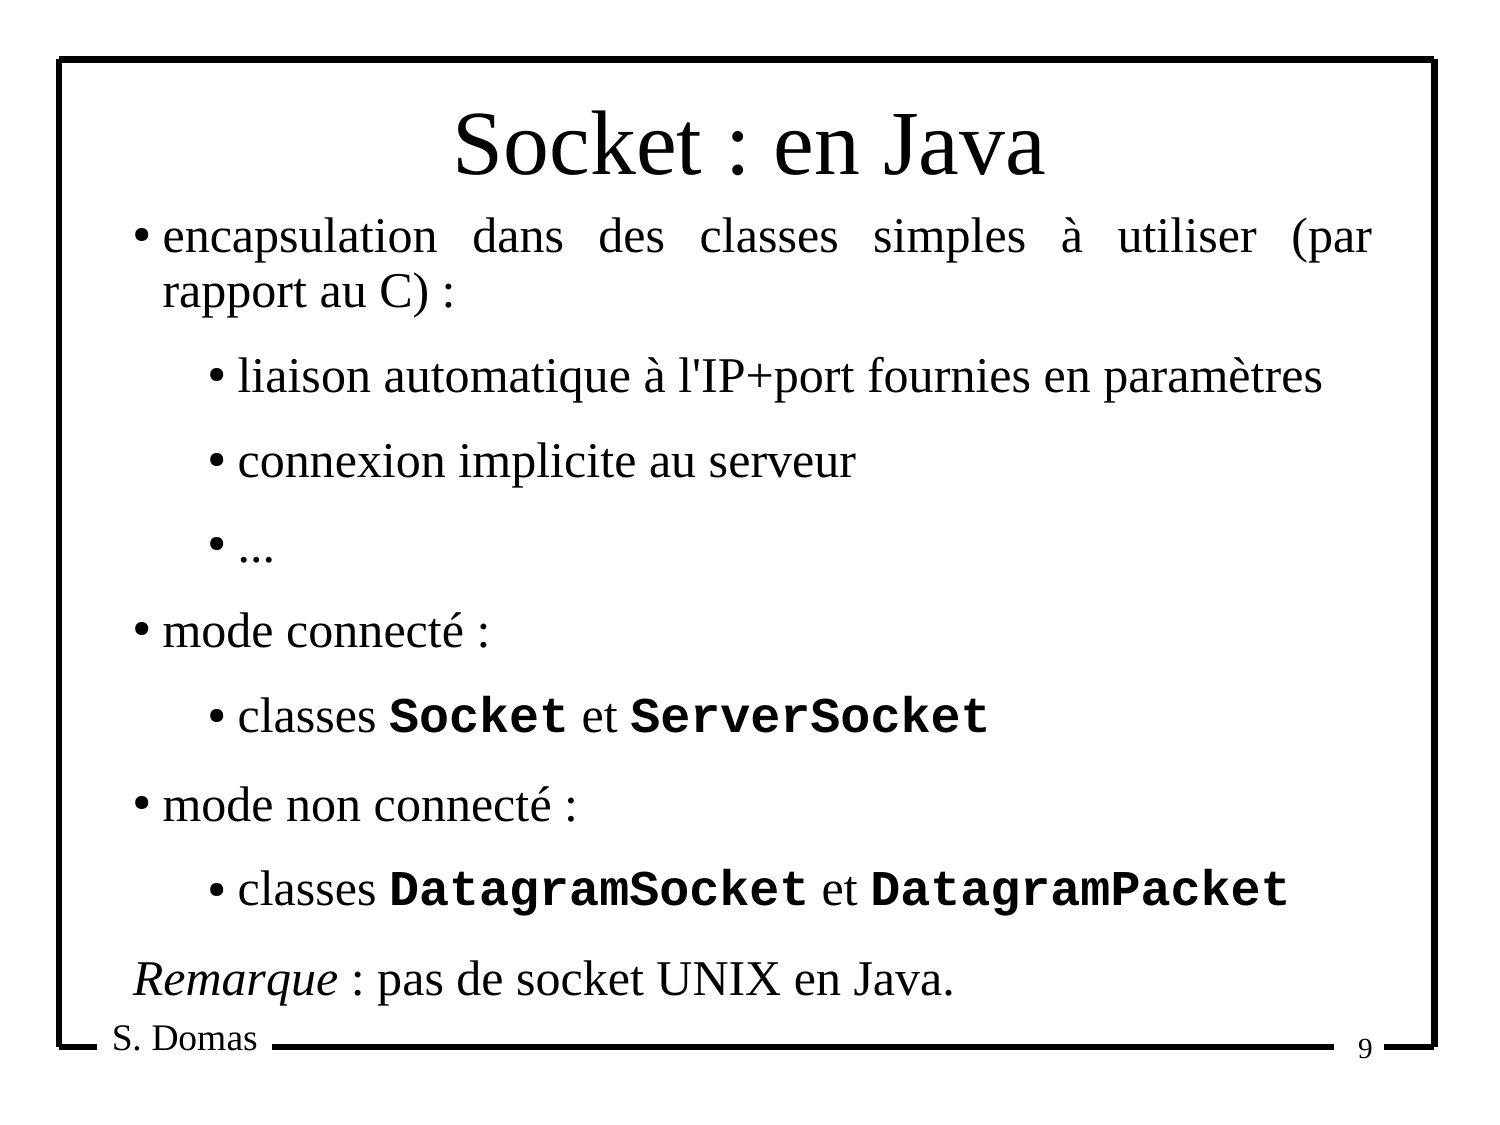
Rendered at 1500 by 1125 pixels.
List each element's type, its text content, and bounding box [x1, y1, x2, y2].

text_box encapsulation dans des classes simples à utiliser (par rapport au C) : liaison automatique à l'IP+port fournies en paramètres connexion implicite au serveur ... mode connecté : classes Socket et ServerSocket mode non connecté : classes DatagramSocket et DatagramPacket Remarque : pas de socket UNIX en Java. [118, 238, 1388, 1063]
text_box S. Domas [97, 1009, 273, 1067]
title Socket : en Java [112, 49, 1388, 238]
